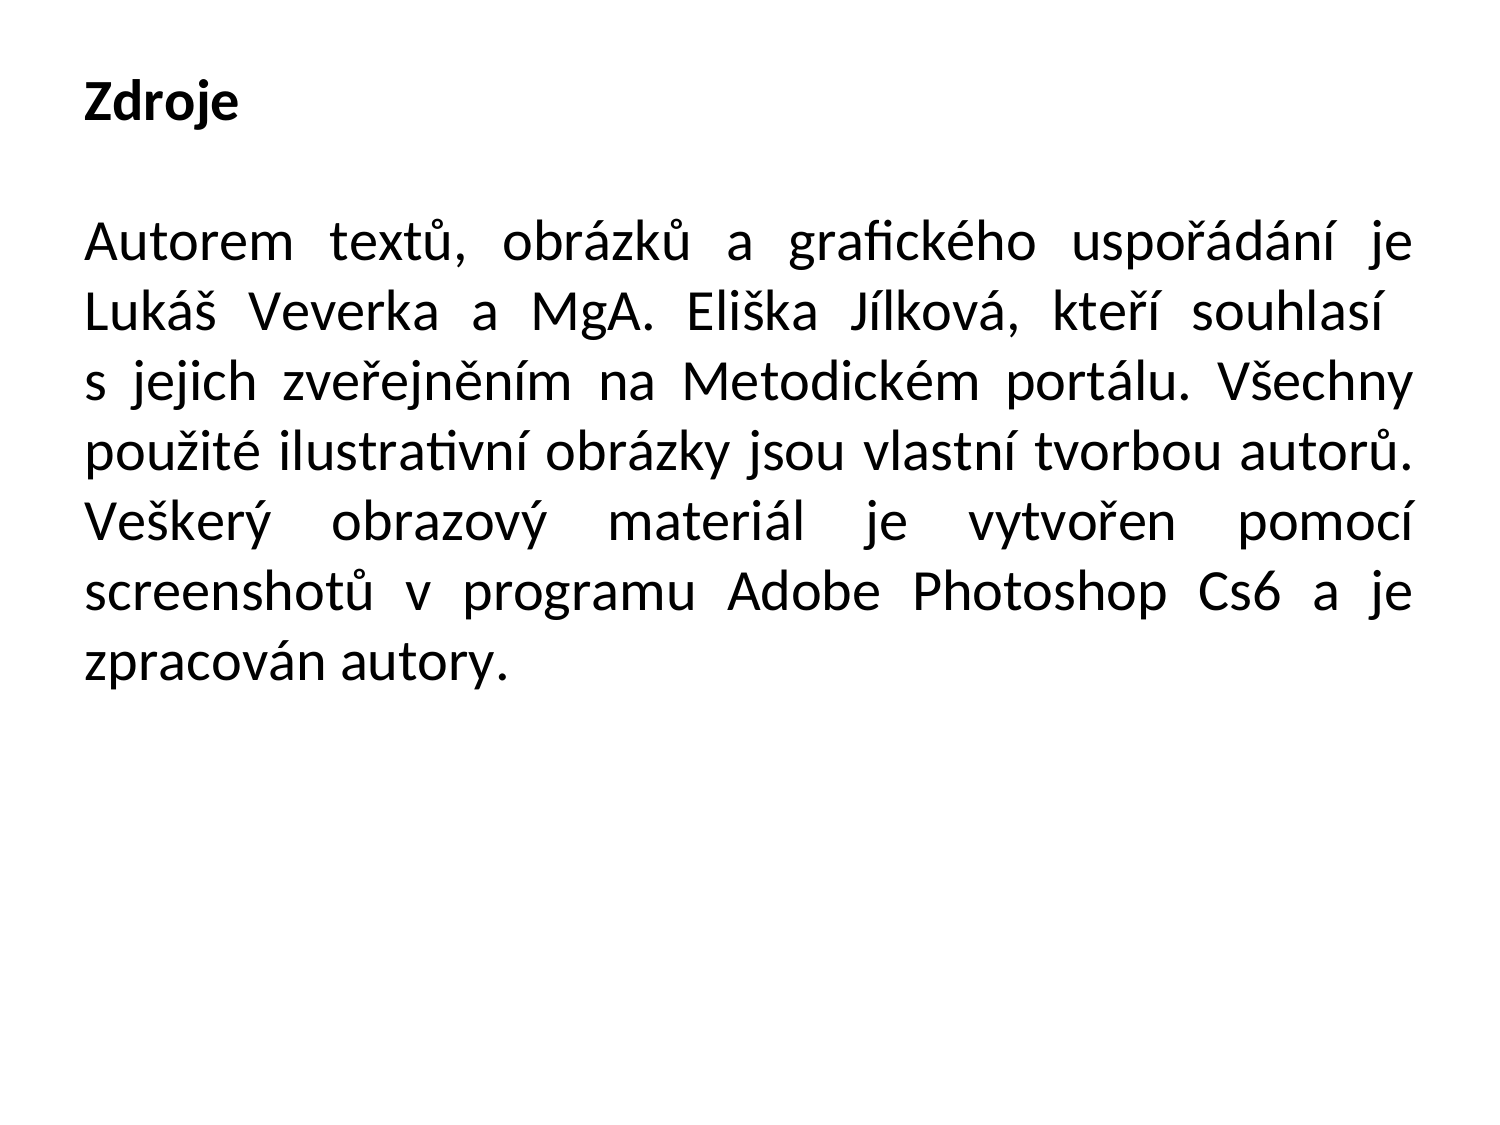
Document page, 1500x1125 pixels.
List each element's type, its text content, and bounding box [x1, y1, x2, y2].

text_box Zdroje Autorem textů, obrázků a grafického uspořádání je Lukáš Veverka a MgA. Eliška Jílková, kteří souhlasí s jejich zveřejněním na Metodickém portálu. Všechny použité ilustrativní obrázky jsou vlastní tvorbou autorů. Veškerý obrazový materiál je vytvořen pomocí screenshotů v programu Adobe Photoshop Cs6 a je zpracován autory. [70, 54, 1430, 700]
